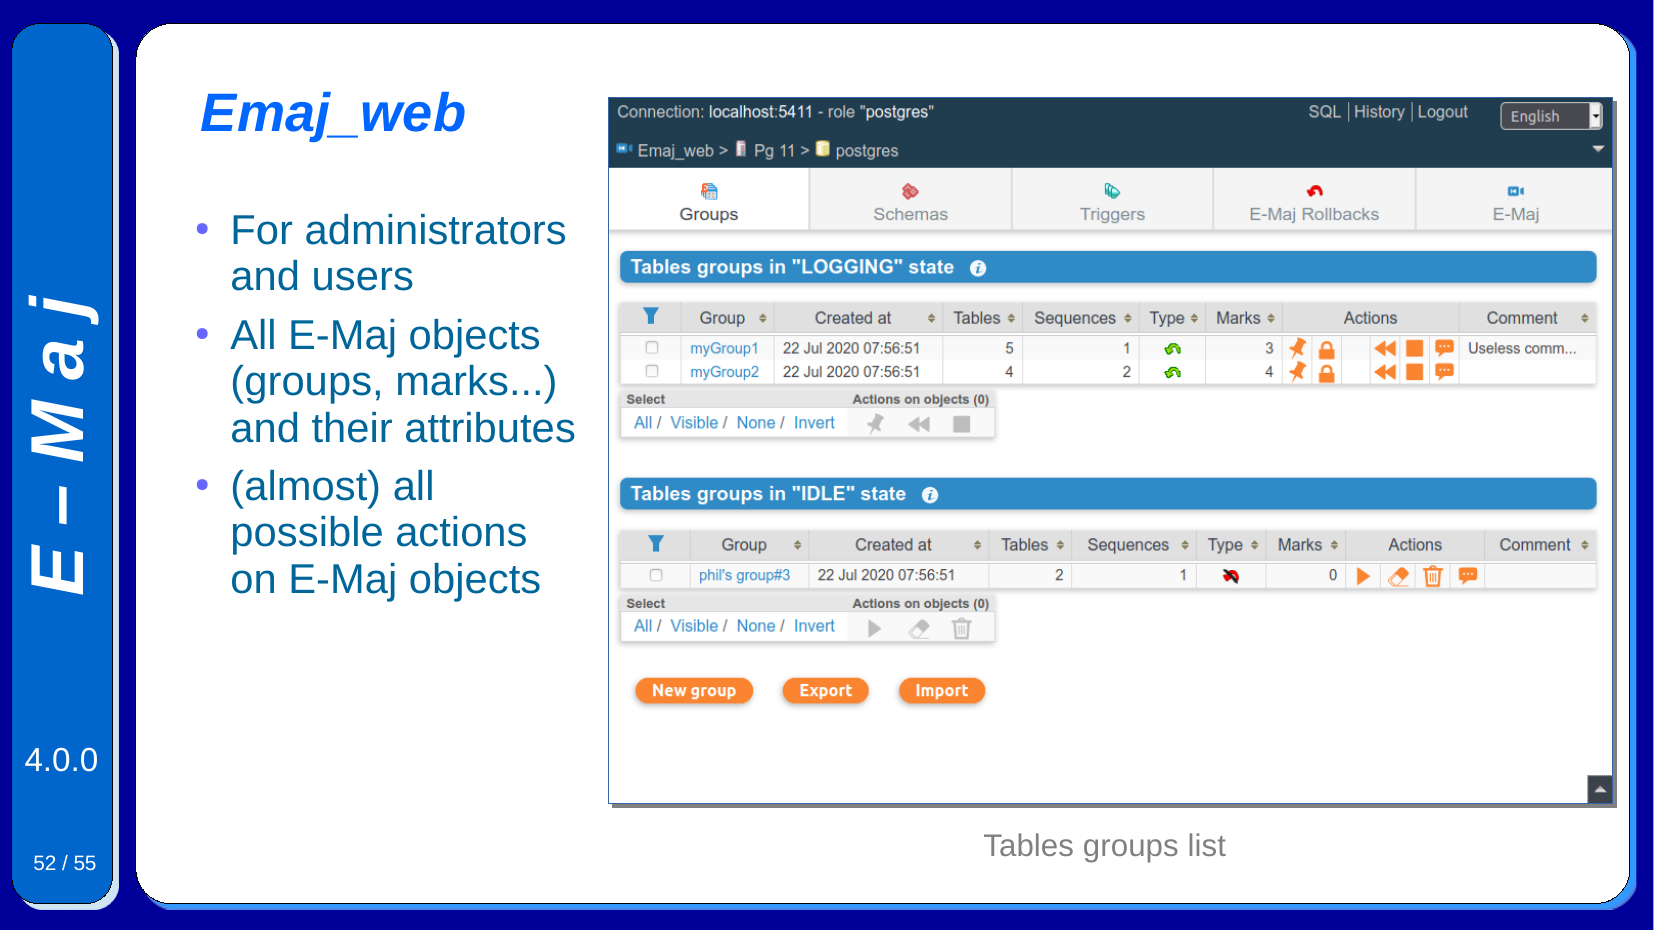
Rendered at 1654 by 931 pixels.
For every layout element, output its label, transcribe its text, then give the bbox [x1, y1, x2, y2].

picture [608, 97, 1613, 804]
list For administrators and users All E-Maj objects (groups, marks...) and their attributes (almost) all possible actions on E-Maj objects [177, 206, 579, 697]
title Emaj_web [200, 34, 1575, 191]
text_box Tables groups list [968, 820, 1247, 871]
